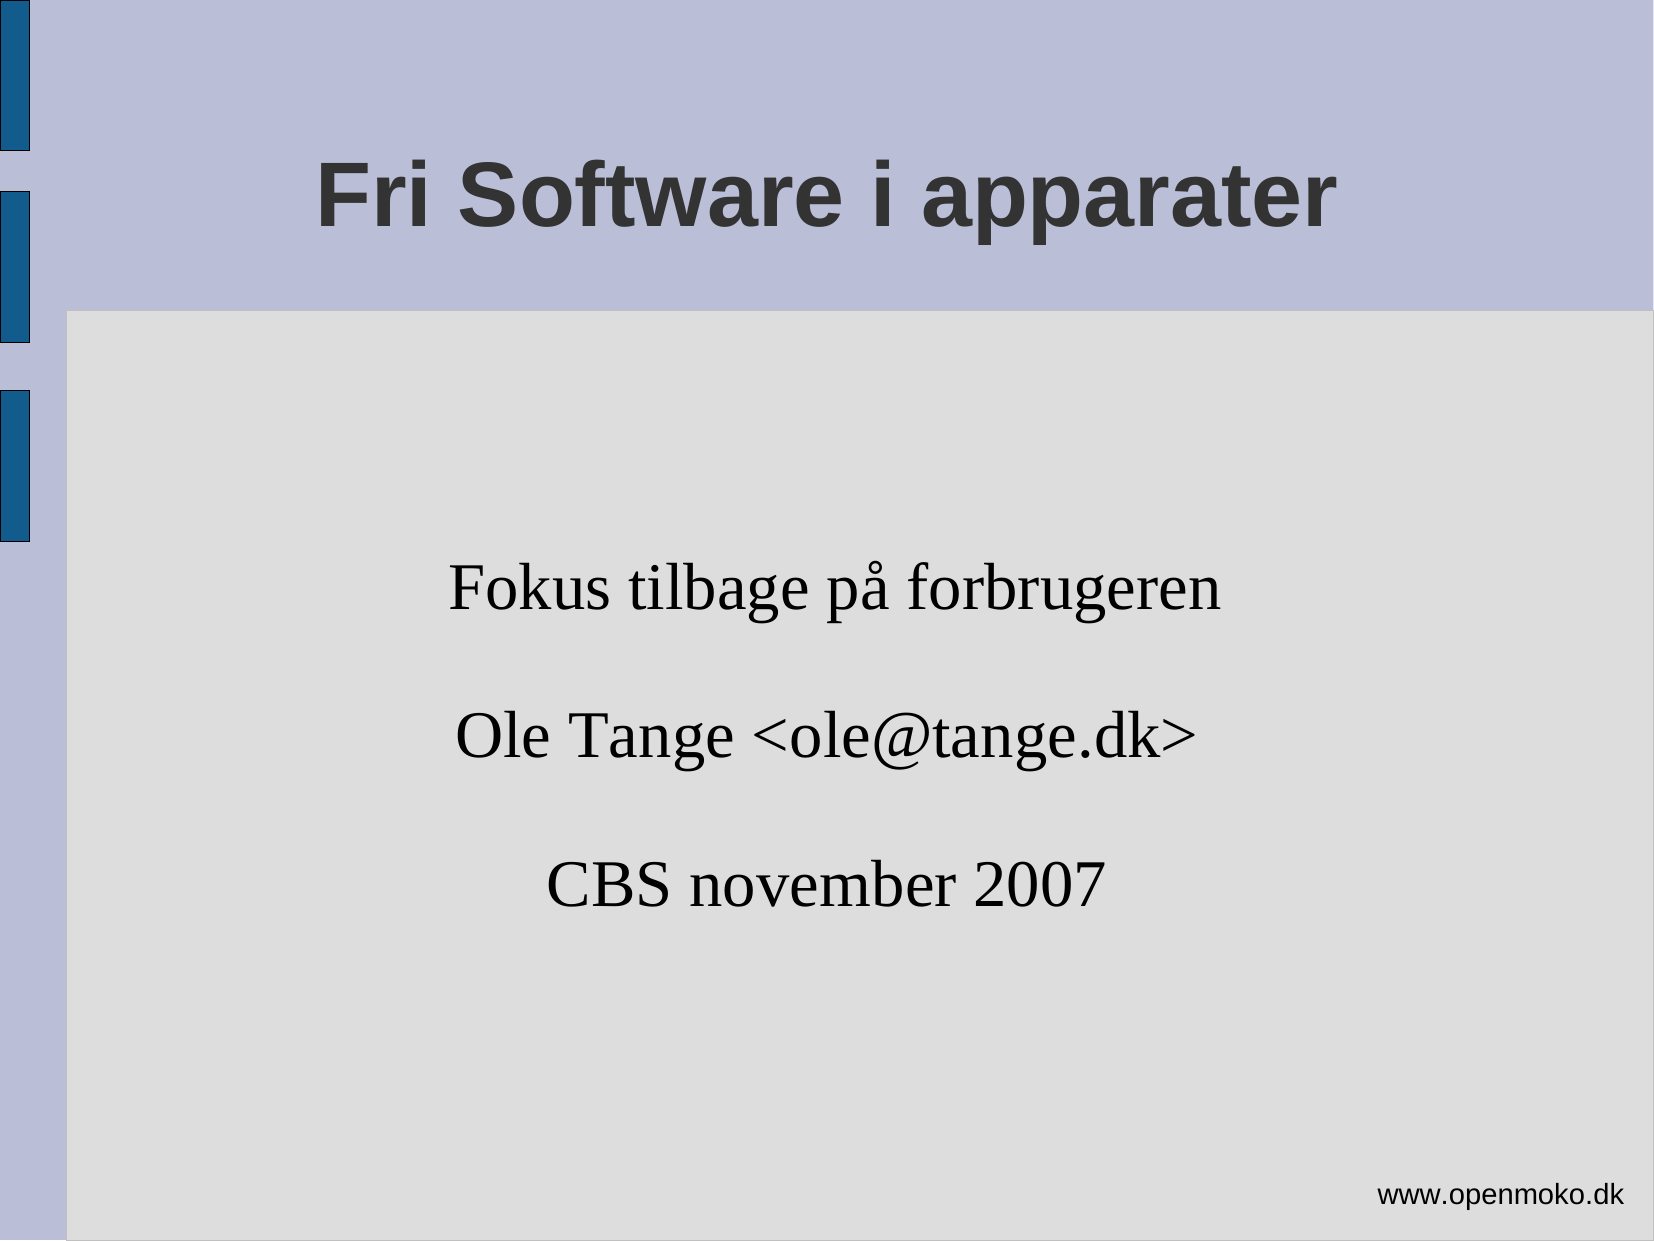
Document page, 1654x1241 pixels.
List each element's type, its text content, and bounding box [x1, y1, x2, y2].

subtitle Fokus tilbage på forbrugeren Ole Tange <ole@tange.dk> CBS november 2007 [121, 344, 1534, 1127]
title Fri Software i apparater [121, 91, 1534, 299]
